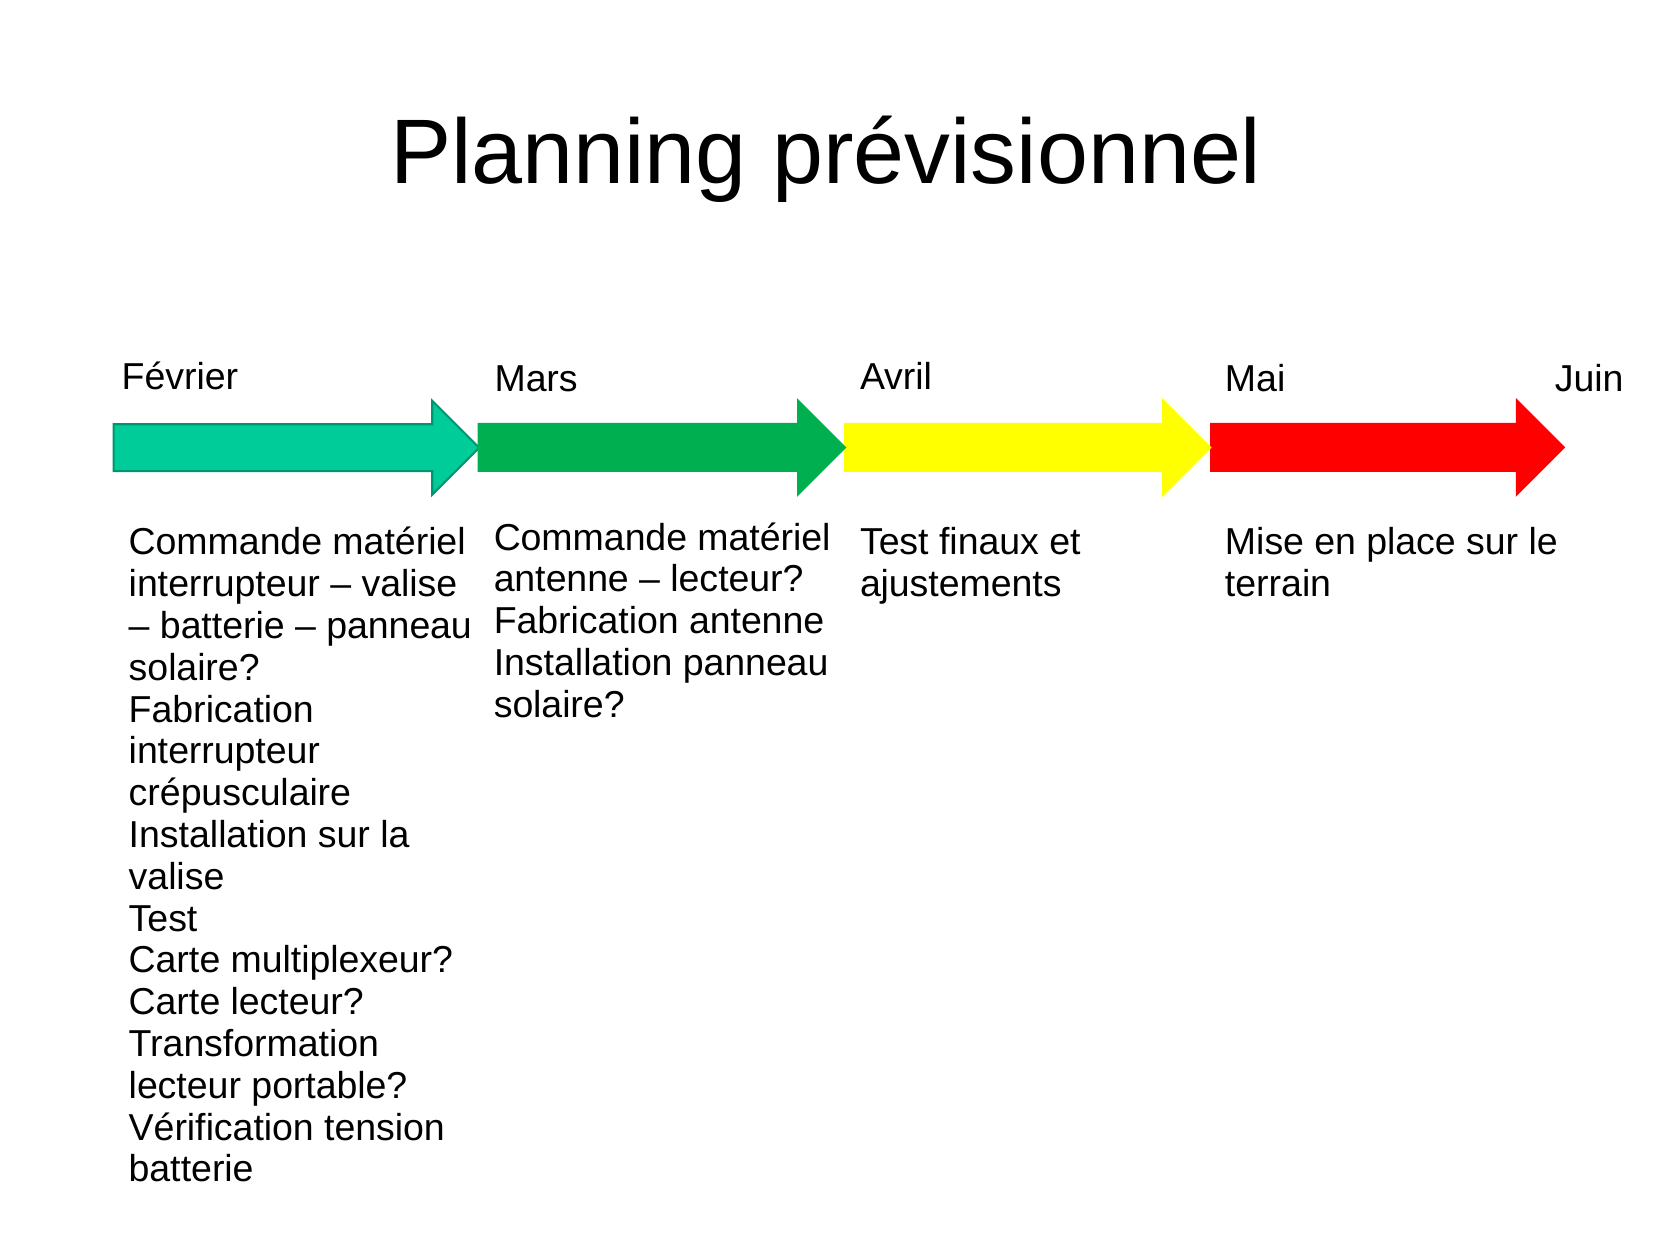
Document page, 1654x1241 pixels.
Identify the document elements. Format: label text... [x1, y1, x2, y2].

text_box Commande matériel interrupteur – valise – batterie – panneau solaire? Fabrication interrupteur crépusculaire Installation sur la valise Test Carte multiplexeur? Carte lecteur? Transformation lecteur portable? Vérification tension batterie [113, 513, 502, 1206]
text_box Juin [1539, 350, 1654, 409]
text_box Mise en place sur le terrain [1234, 513, 1599, 614]
text_box Mai [1210, 350, 1370, 409]
title Planning prévisionnel [82, 49, 1571, 257]
text_box Avril [844, 348, 1005, 406]
text_box Test finaux et ajustements [868, 513, 1234, 614]
text_box Mars [479, 350, 640, 409]
text_box Commande matériel antenne – lecteur? Fabrication antenne Installation panneau solaire? [478, 509, 868, 778]
text_box Février [106, 348, 267, 406]
text_box [478, 400, 1564, 495]
